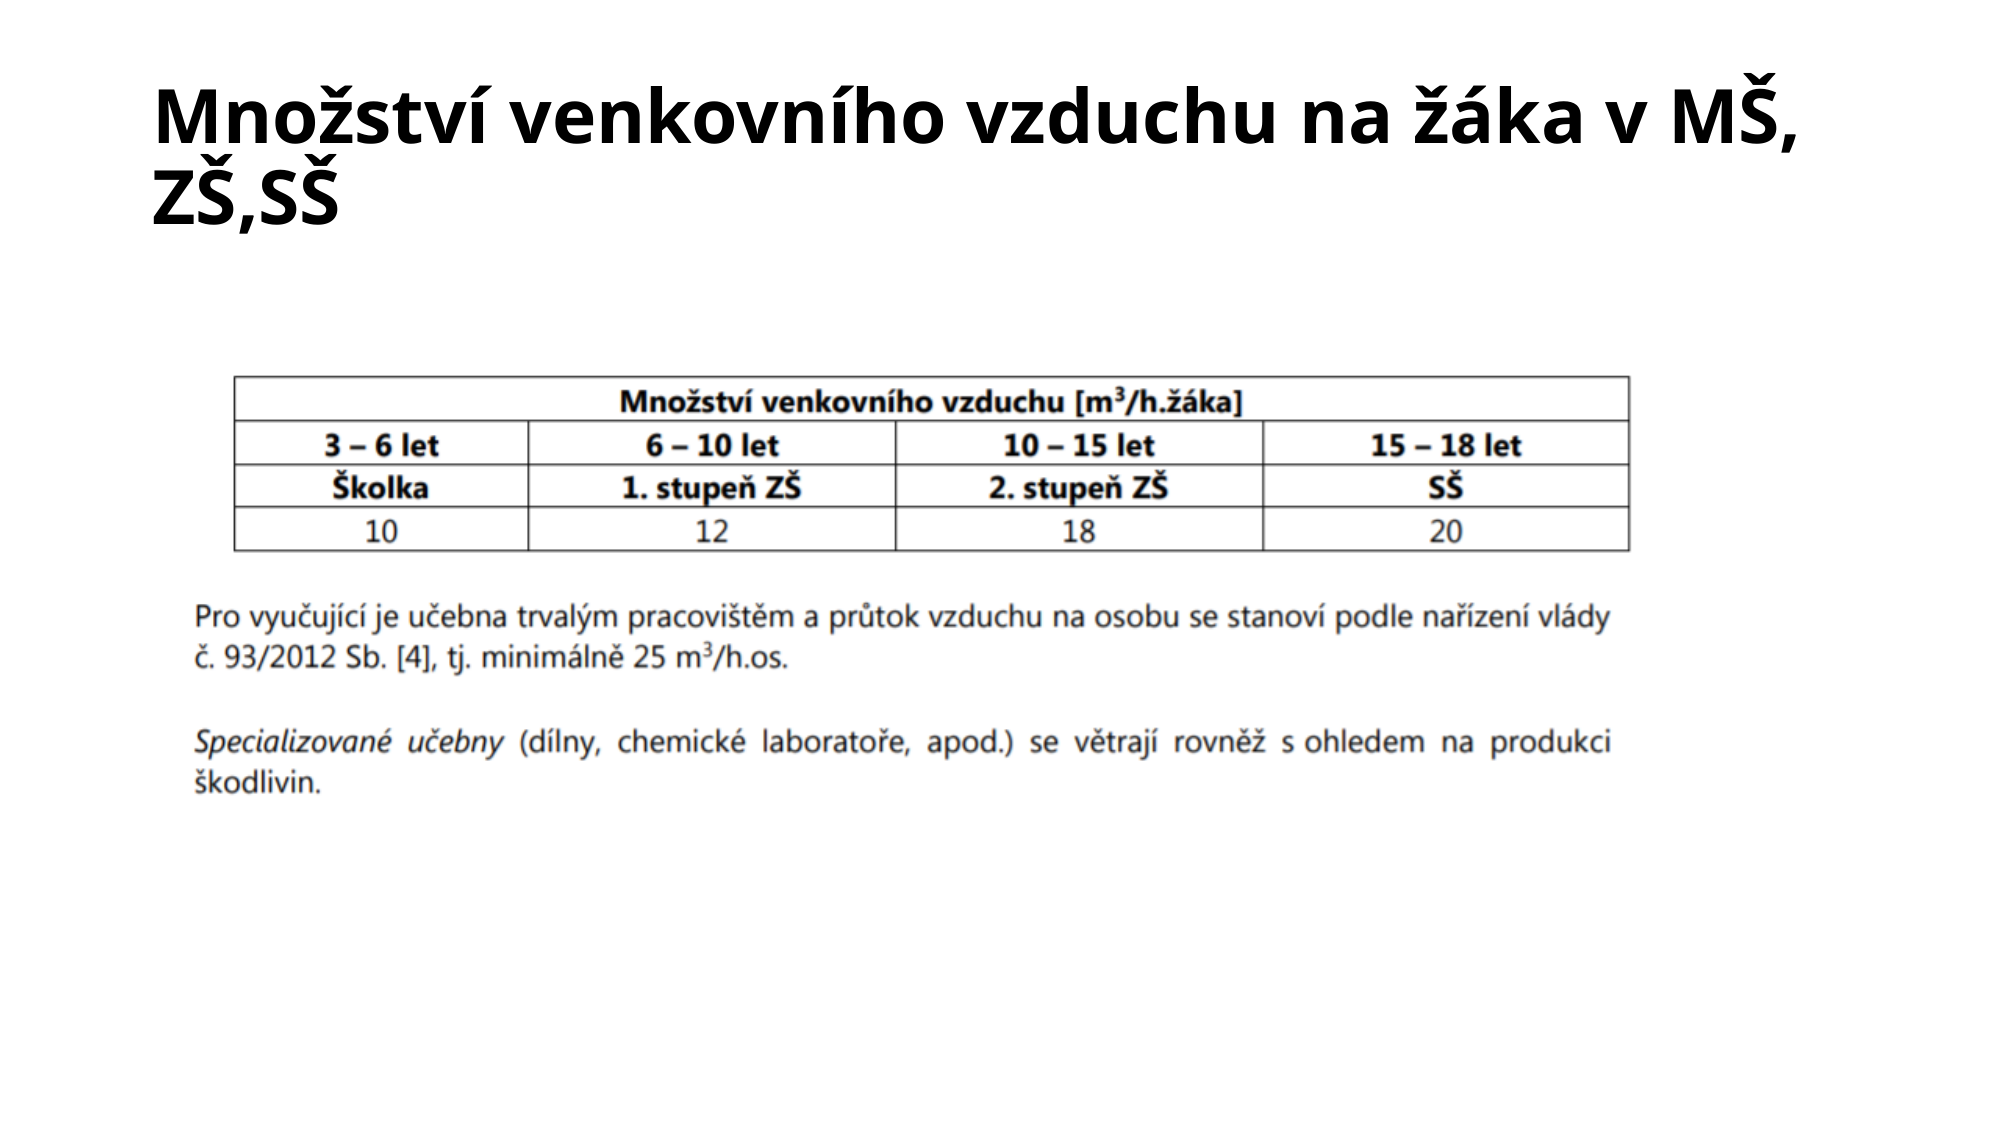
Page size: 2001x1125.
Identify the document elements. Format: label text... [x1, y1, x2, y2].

title Množství venkovního vzduchu na žáka v MŠ, ZŠ,SŠ [137, 51, 1863, 269]
picture [137, 362, 1675, 822]
